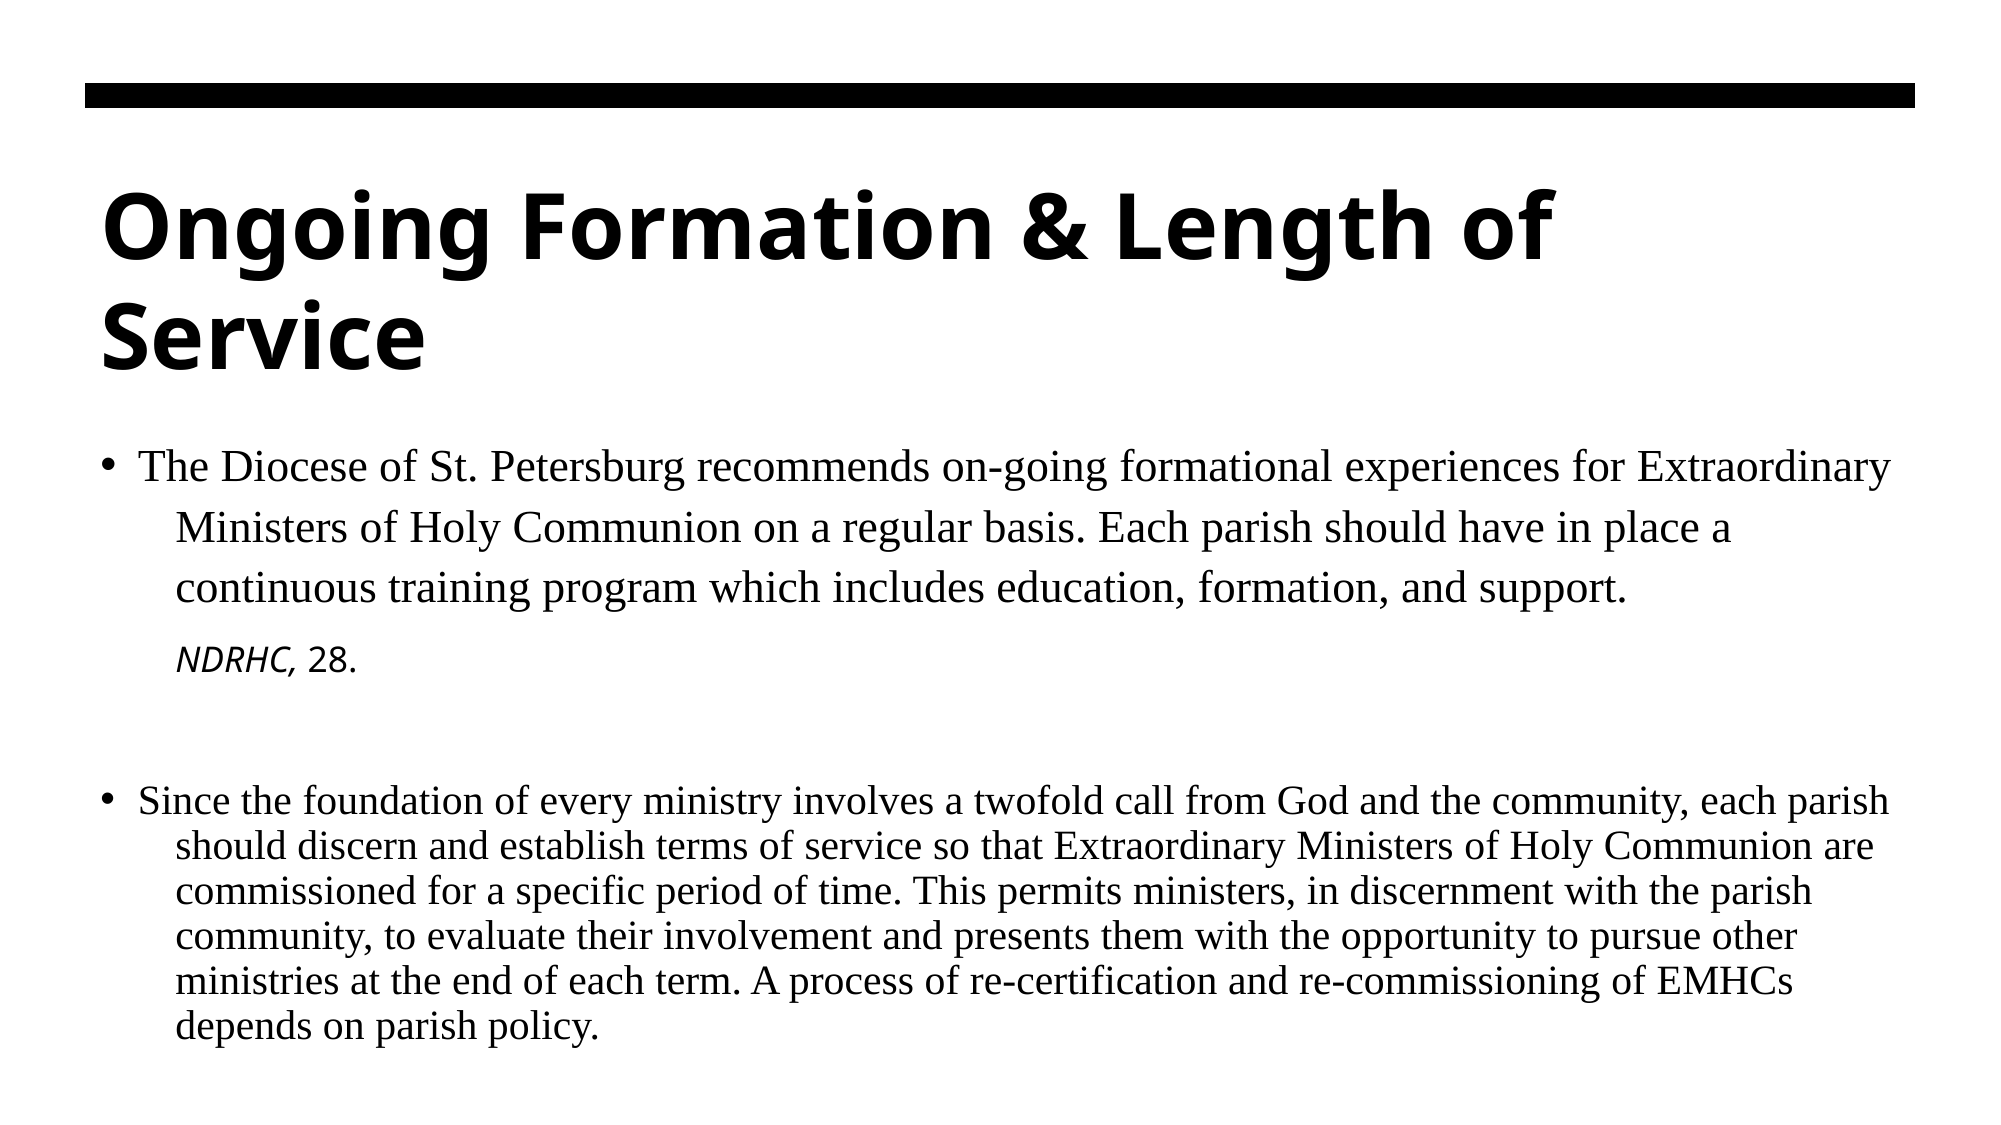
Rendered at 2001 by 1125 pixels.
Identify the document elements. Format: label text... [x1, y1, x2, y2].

list The Diocese of St. Petersburg recommends on-going formational experiences for Extraordinary Ministers of Holy Communion on a regular basis. Each parish should have in place a continuous training program which includes education, formation, and support. NDRHC, 28. Since the foundation of every ministry involves a twofold call from God and the community, each parish should discern and establish terms of service so that Extraordinary Ministers of Holy Communion are commissioned for a specific period of time. This permits ministers, in discernment with the parish community, to evaluate their involvement and presents them with the opportunity to pursue other ministries at the end of each term. A process of re-certification and re-commissioning of EMHCs depends on parish policy. [85, 423, 1916, 1089]
title Ongoing Formation & Length of Service [85, 160, 1916, 401]
